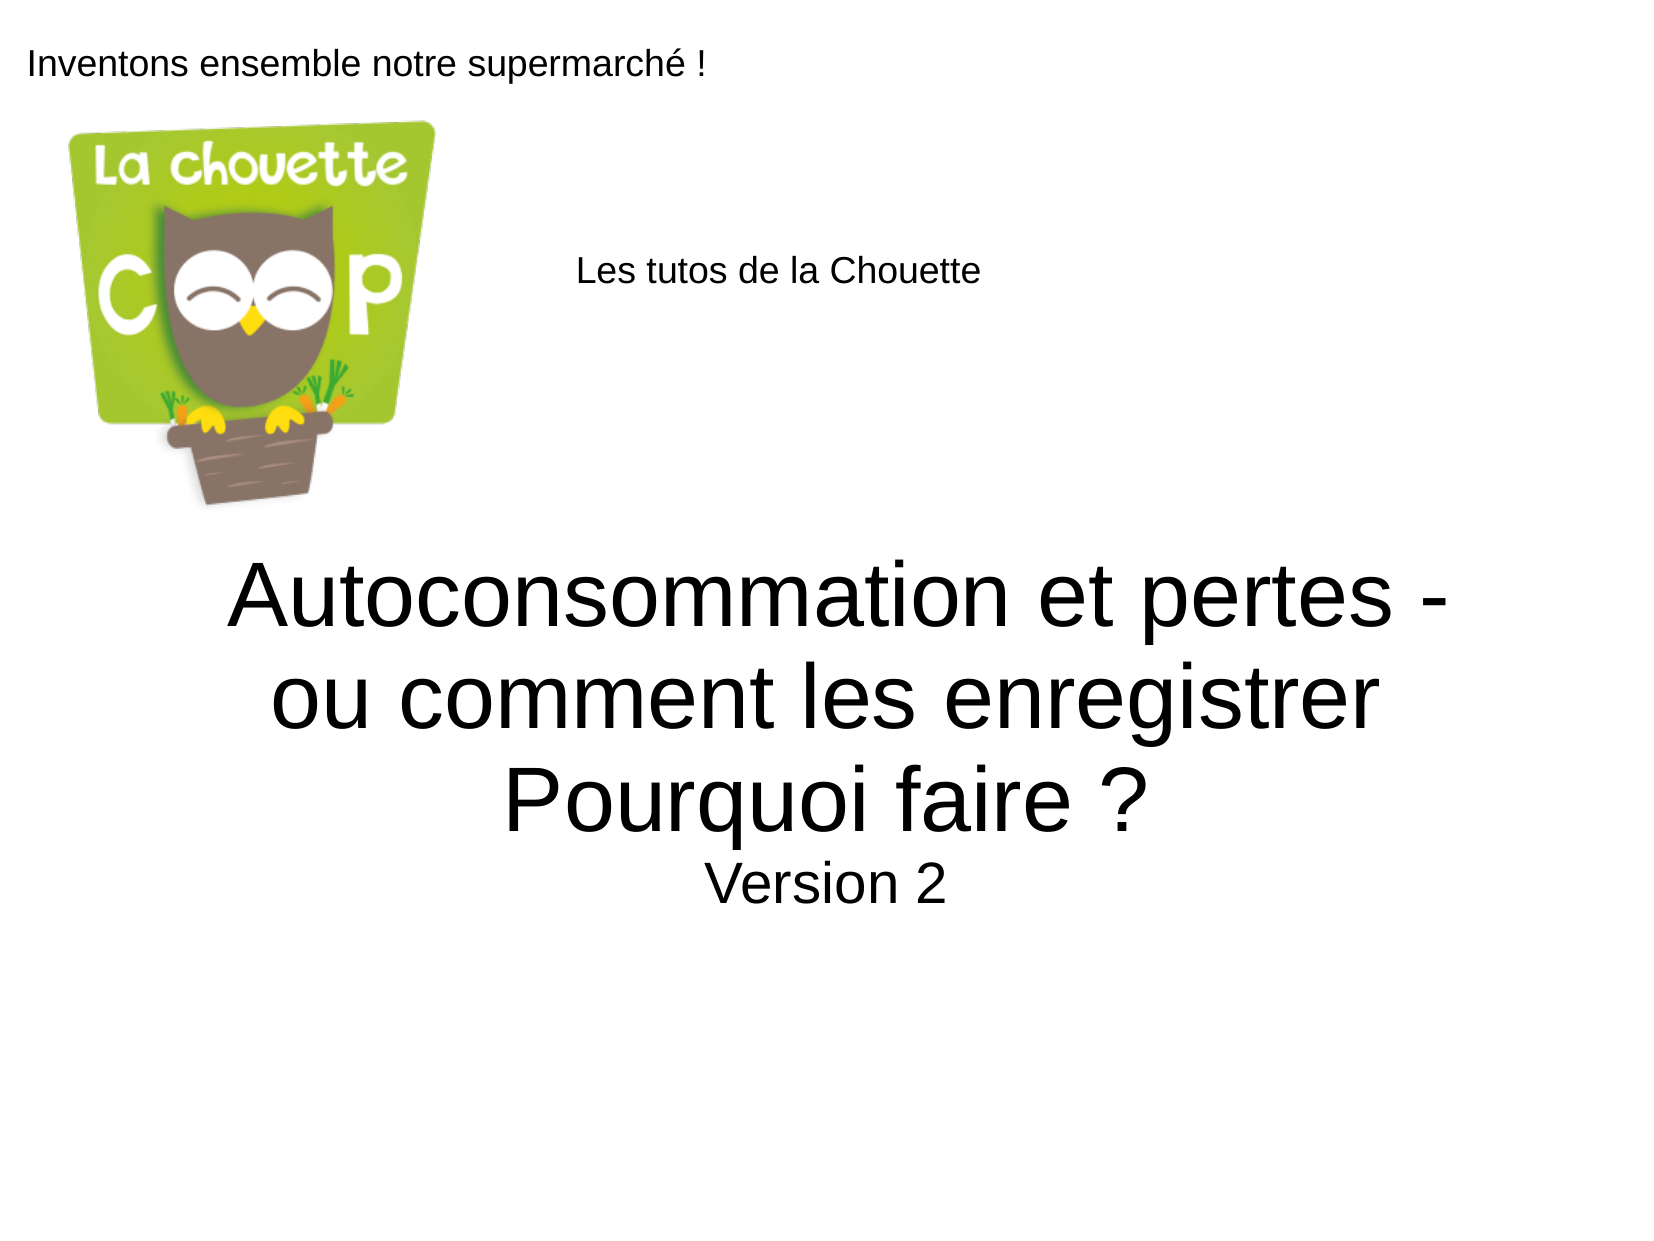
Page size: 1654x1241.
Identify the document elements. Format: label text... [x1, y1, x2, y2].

subtitle Autoconsommation et pertes - ou comment les enregistrer Pourquoi faire ? Version 2 [82, 543, 1571, 916]
text_box Les tutos de la Chouette [561, 242, 1271, 299]
picture [59, 106, 447, 514]
text_box Inventons ensemble notre supermarché ! [11, 35, 722, 93]
